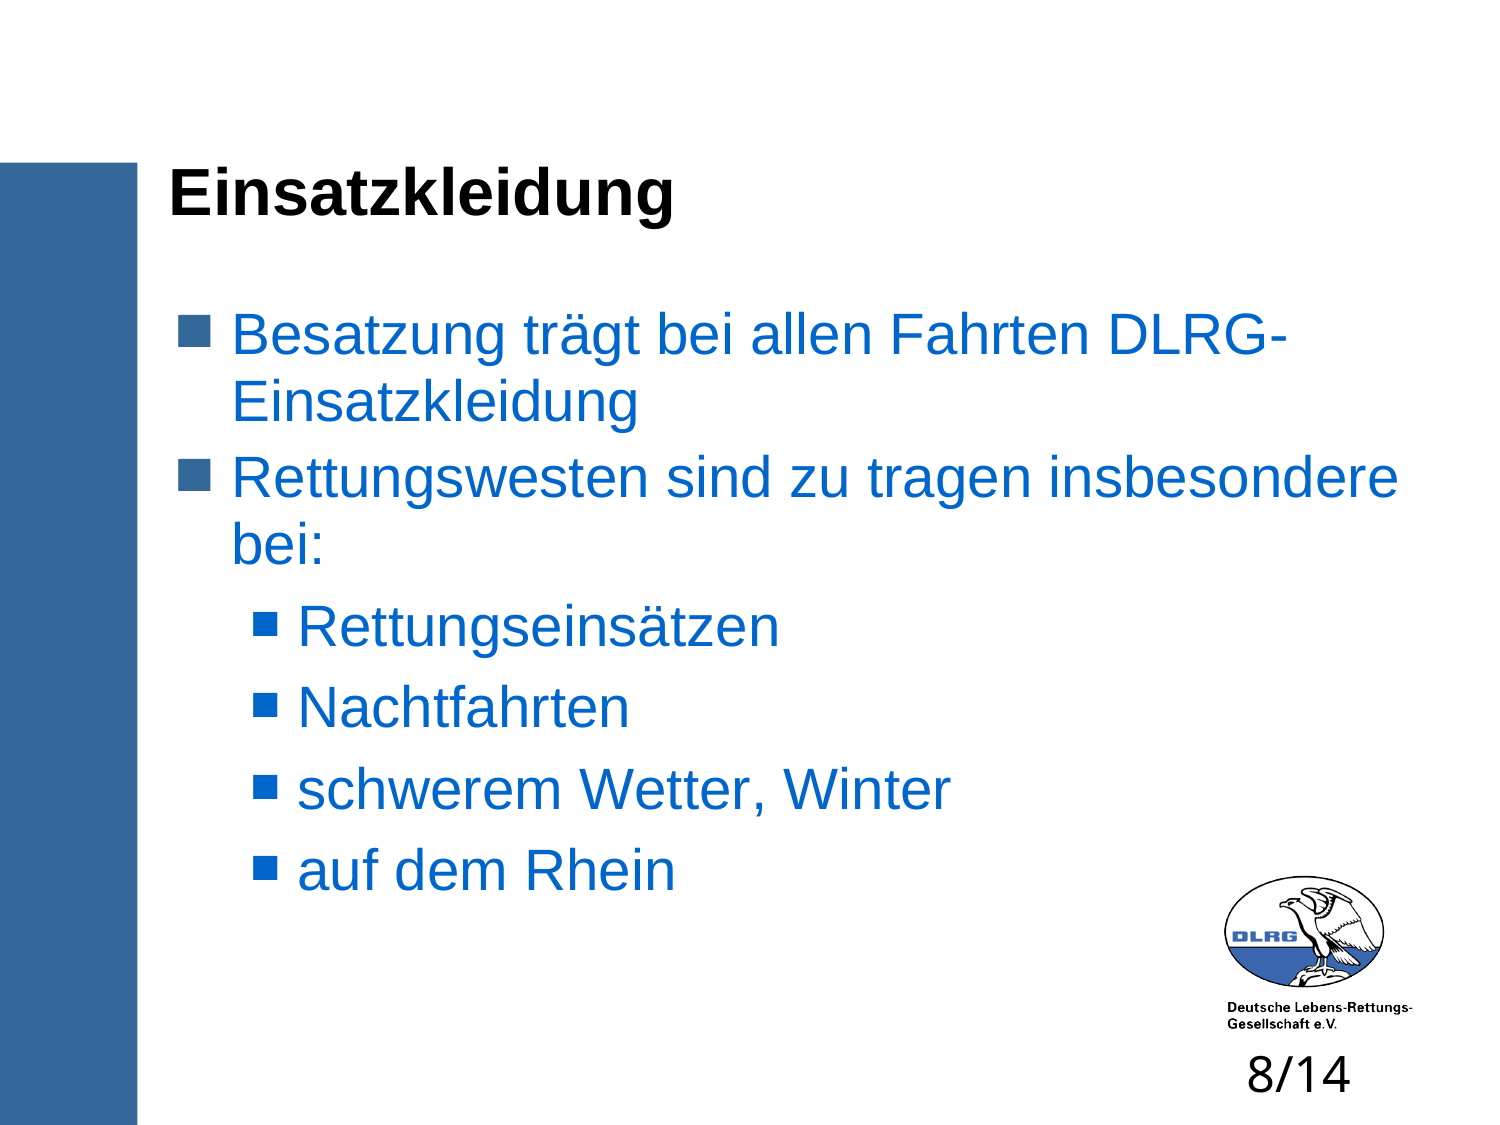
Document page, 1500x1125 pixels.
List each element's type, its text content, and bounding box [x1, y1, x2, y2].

text_box <Nummer>/14 [1231, 1046, 1500, 1117]
list Besatzung trägt bei allen Fahrten DLRG-Einsatzkleidung Rettungswesten sind zu tragen insbesondere bei: Rettungseinsätzen Nachtfahrten schwerem Wetter, Winter auf dem Rhein [178, 299, 1463, 1026]
text_box [680, 588, 710, 659]
picture [1224, 1026, 1413, 1030]
title Einsatzkleidung [168, 101, 1442, 286]
